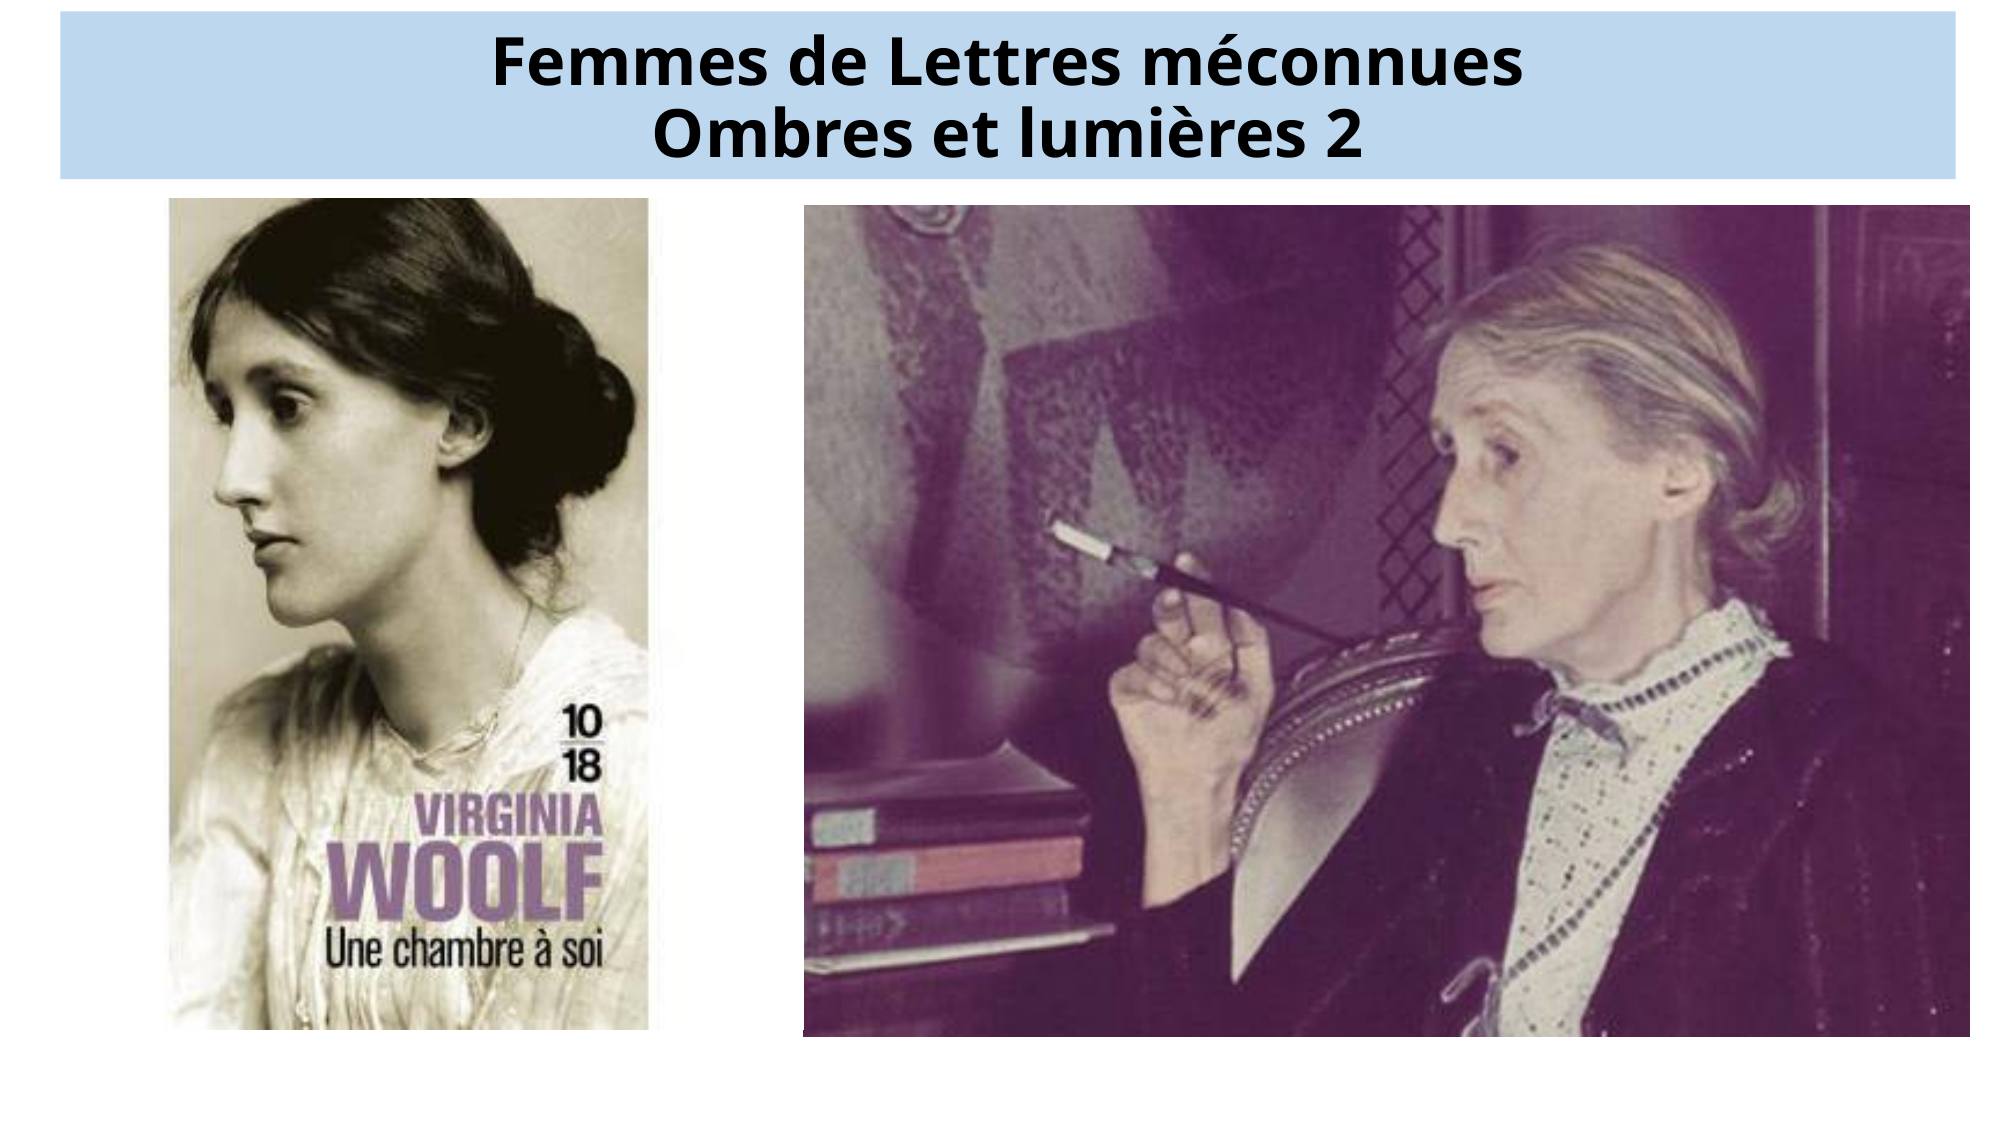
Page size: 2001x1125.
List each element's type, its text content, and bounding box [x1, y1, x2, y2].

picture [17, 198, 1970, 1037]
title Femmes de Lettres méconnues Ombres et lumières 2 [60, 11, 1956, 180]
